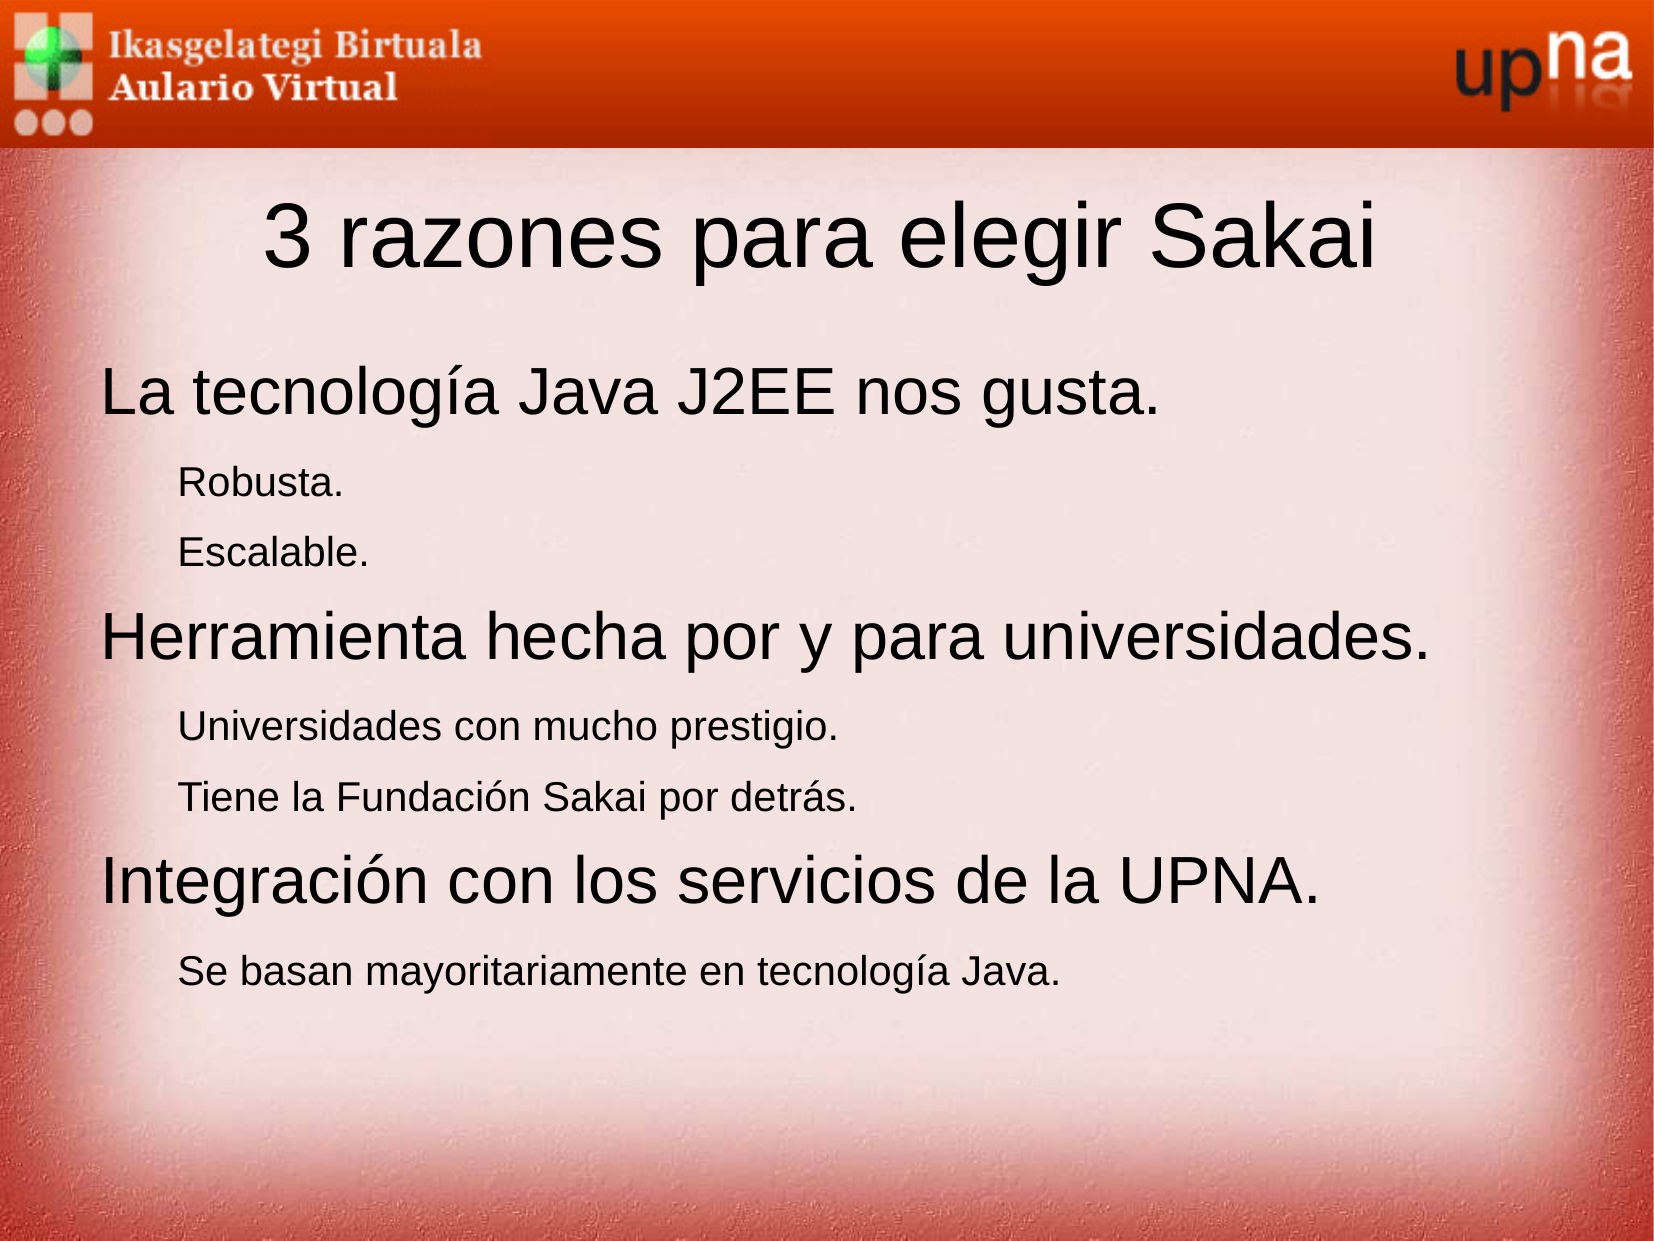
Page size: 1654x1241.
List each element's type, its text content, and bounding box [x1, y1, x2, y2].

picture [0, 0, 1654, 1241]
title 3 razones para elegir Sakai [76, 147, 1565, 325]
list La tecnología Java J2EE nos gusta. Robusta. Escalable. Herramienta hecha por y para universidades. Universidades con mucho prestigio. Tiene la Fundación Sakai por detrás. Integración con los servicios de la UPNA. Se basan mayoritariamente en tecnología Java. [82, 354, 1571, 1094]
